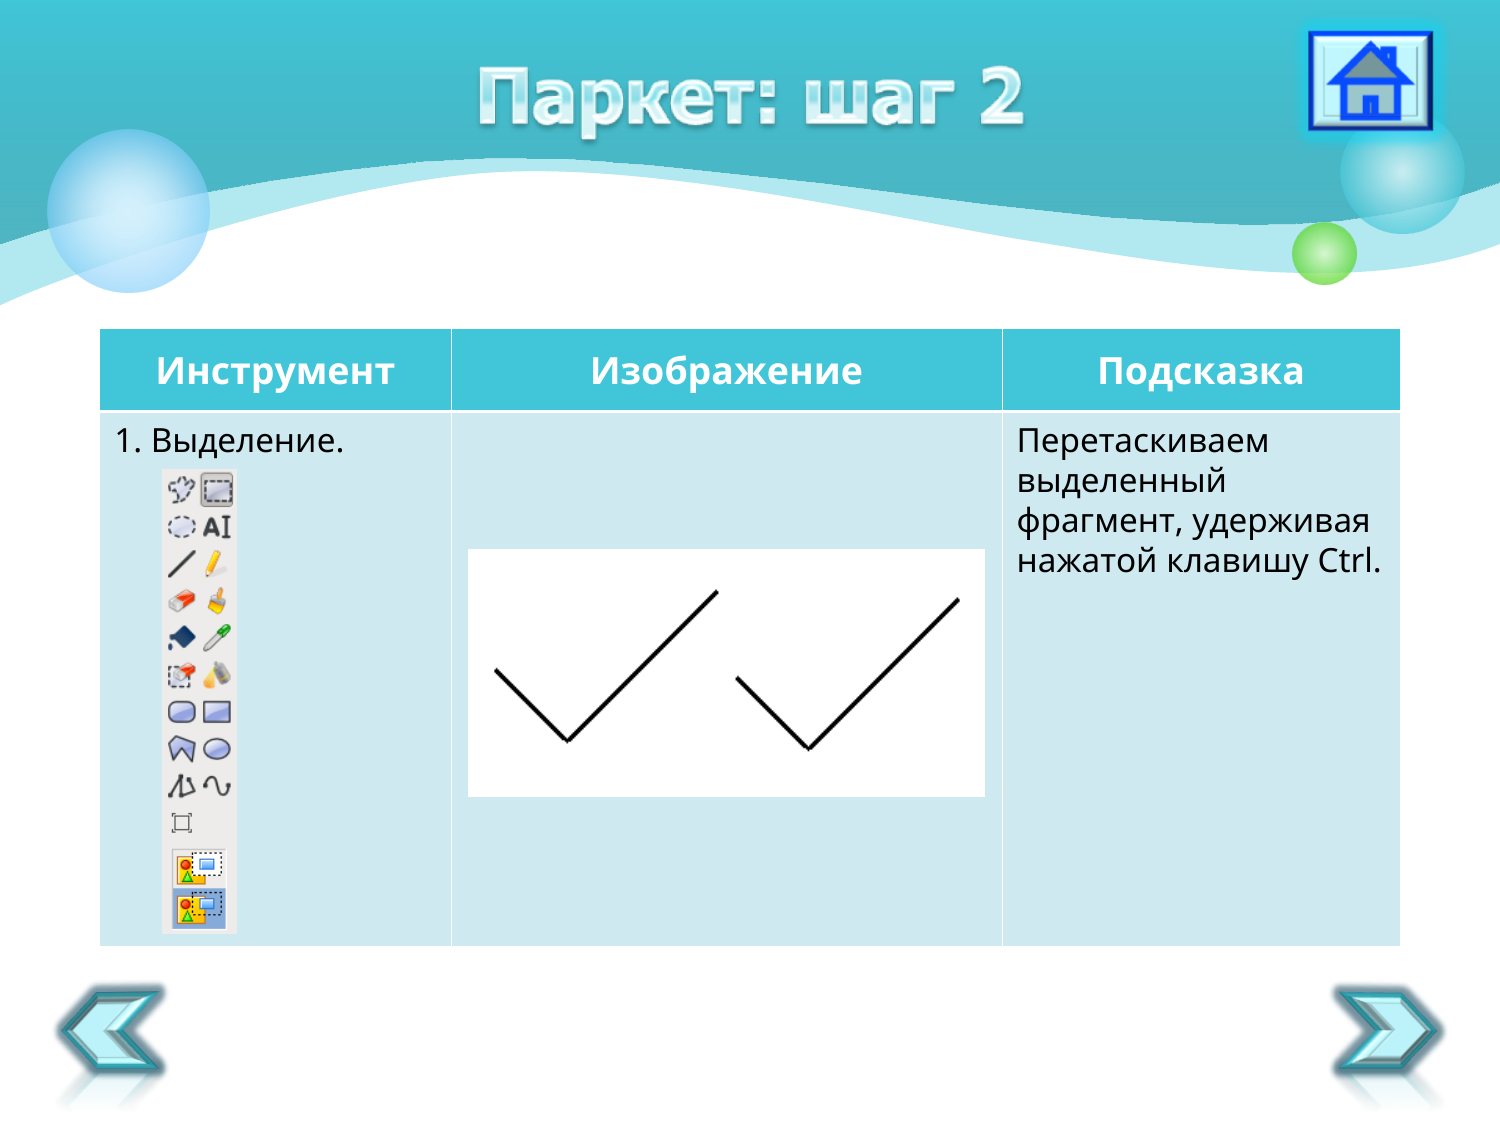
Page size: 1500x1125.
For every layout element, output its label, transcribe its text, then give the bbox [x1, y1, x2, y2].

table_cell [452, 413, 1002, 946]
table_cell 1. Выделение. [100, 413, 451, 946]
table_cell Перетаскиваем выделенный фрагмент, удерживая нажатой клавишу Ctrl. [1003, 413, 1400, 946]
table_header Изображение [452, 329, 1002, 410]
picture [1319, 973, 1457, 1125]
table_header Инструмент [100, 329, 451, 410]
picture [162, 469, 237, 934]
picture [468, 549, 985, 797]
table_header Подсказка [1003, 329, 1400, 410]
picture [43, 972, 179, 1125]
picture [46, 0, 1466, 294]
